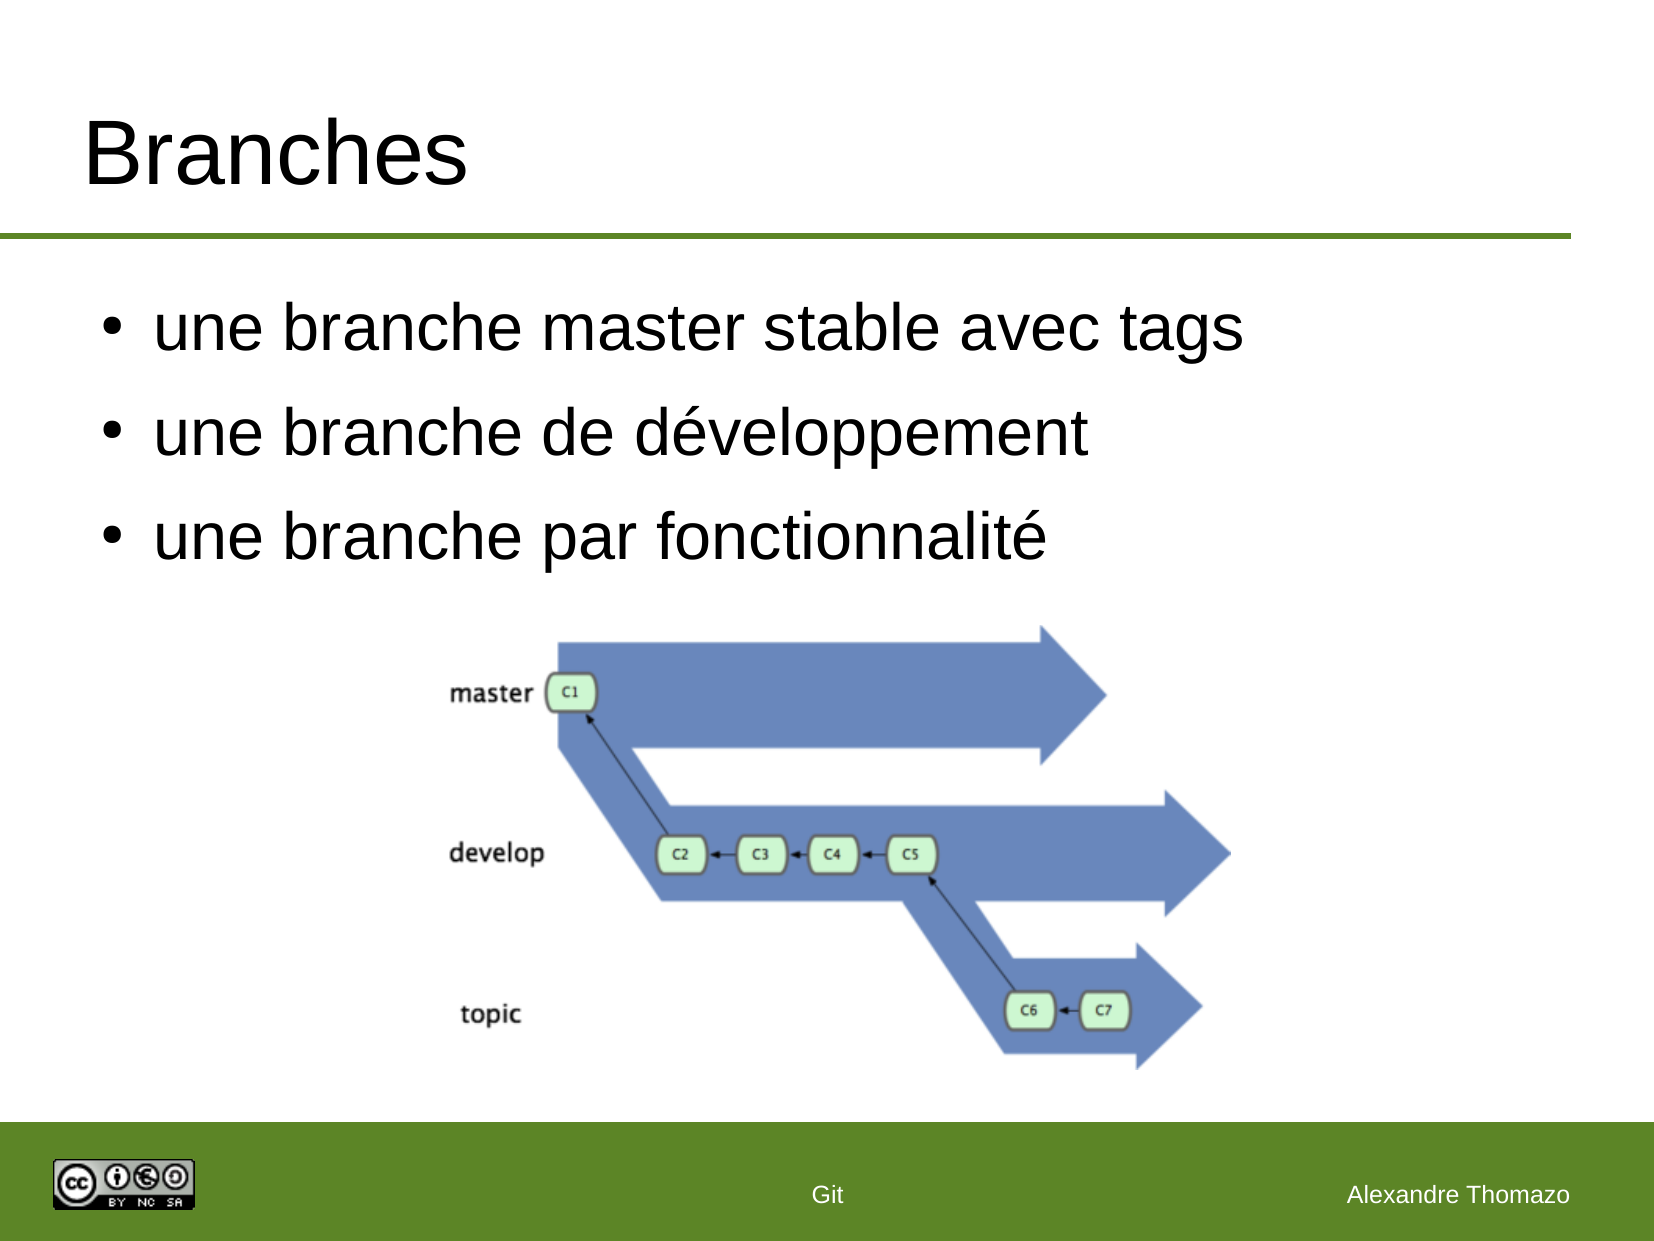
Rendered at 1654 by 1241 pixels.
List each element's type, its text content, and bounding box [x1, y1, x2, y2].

picture [53, 1159, 195, 1210]
list une branche master stable avec tags une branche de développement une branche par fonctionnalité [82, 290, 1538, 1010]
picture [448, 625, 1231, 1070]
title Branches [82, 49, 1571, 257]
